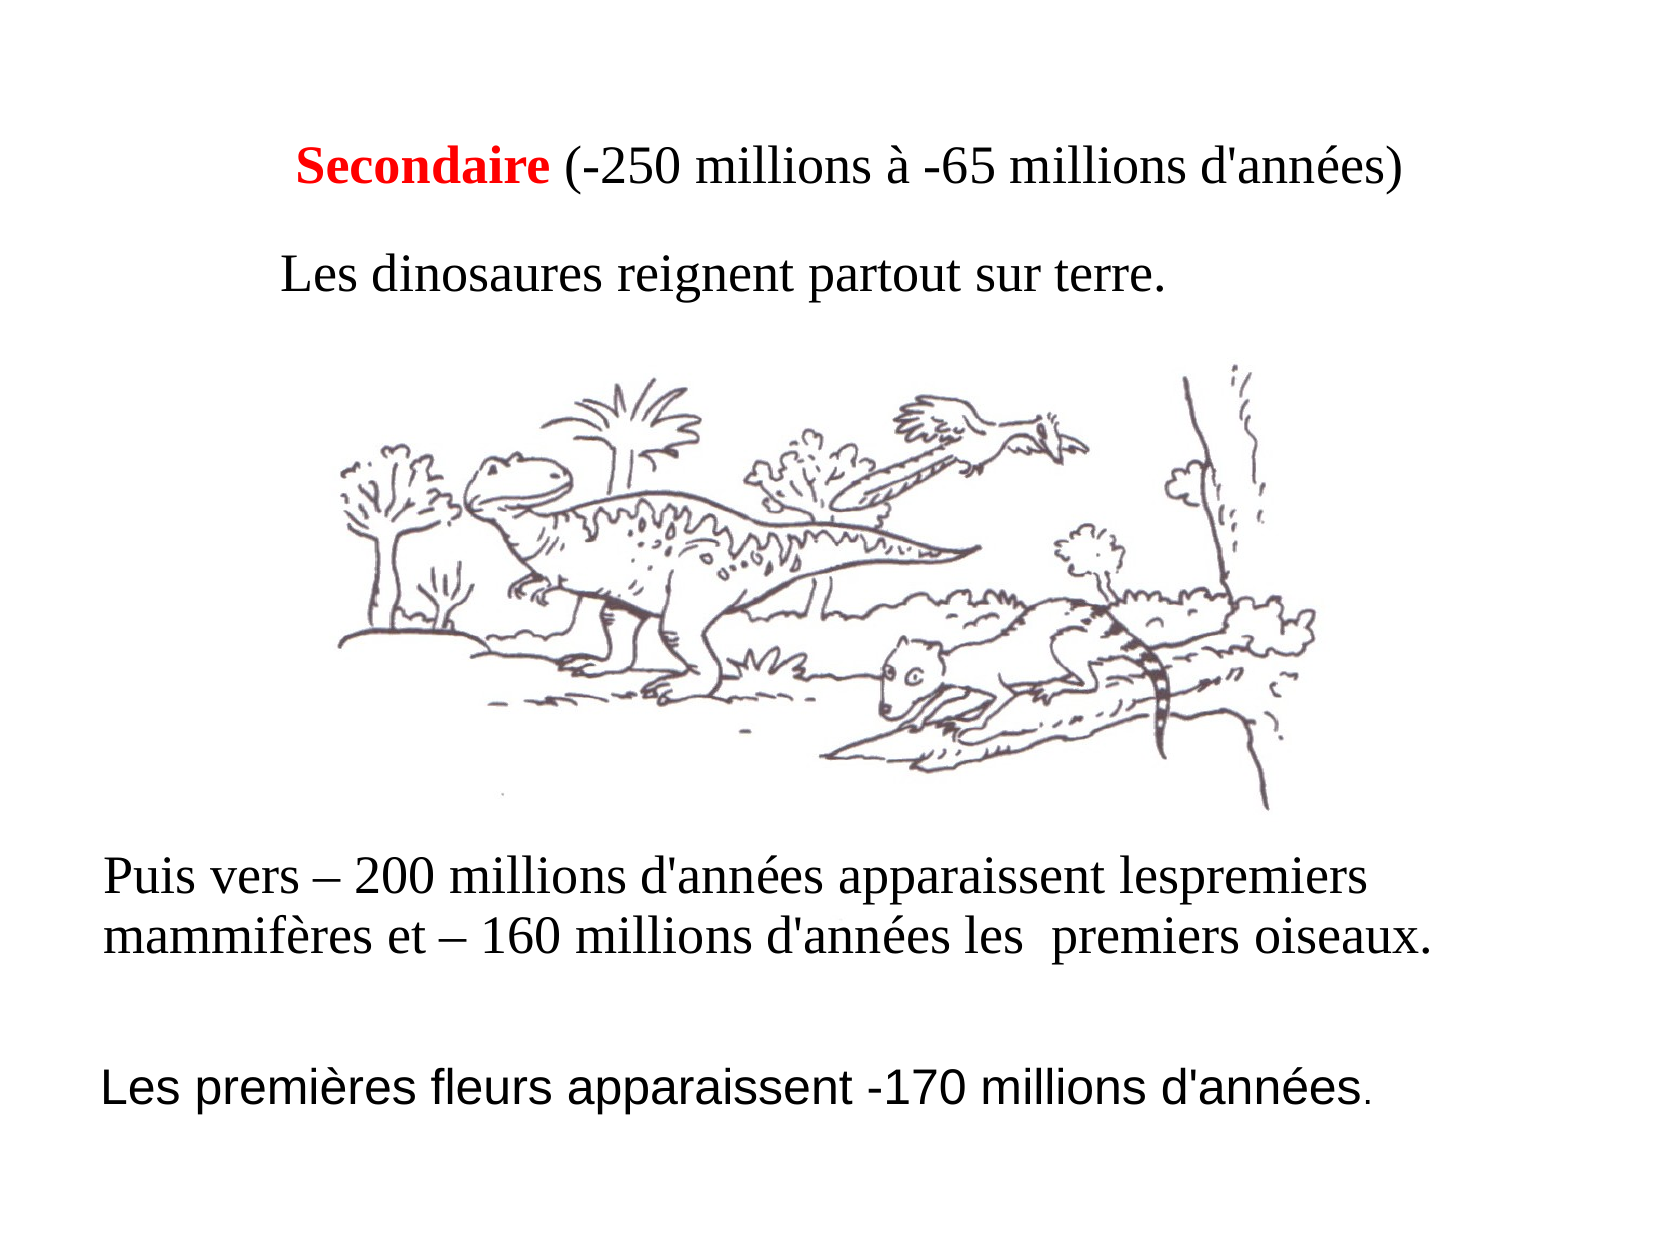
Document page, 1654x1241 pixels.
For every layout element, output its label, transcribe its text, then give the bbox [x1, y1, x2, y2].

text_box Les dinosaures reignent partout sur terre. [265, 236, 1471, 341]
text_box Secondaire (-250 millions à -65 millions d'années) [118, 128, 1595, 205]
text_box Les premières fleurs apparaissent -170 millions d'années. [85, 1051, 1388, 1123]
picture [295, 341, 1359, 837]
text_box Puis vers – 200 millions d'années apparaissent lespremiers mammifères et – 160 millions d'années les premiers oiseaux. [88, 837, 1584, 975]
